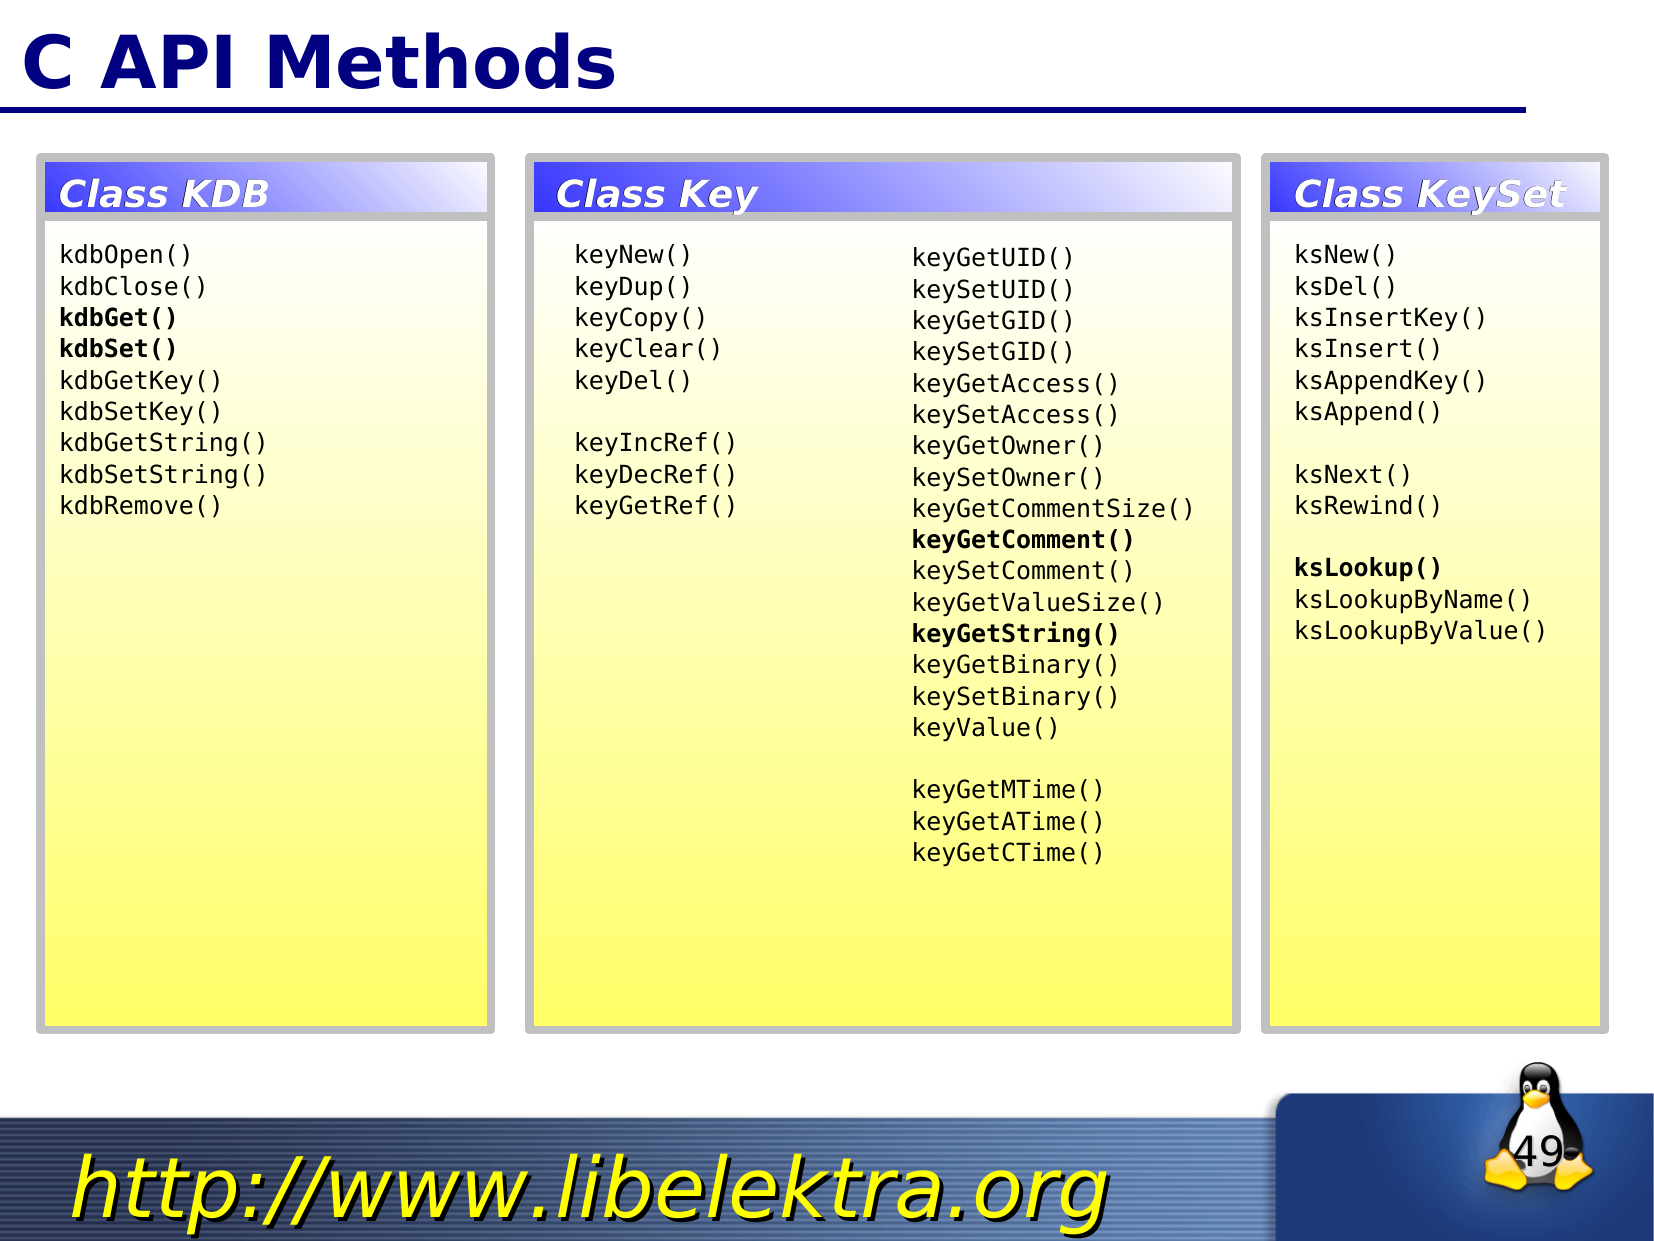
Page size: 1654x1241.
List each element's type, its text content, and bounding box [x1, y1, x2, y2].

text_box keyNew() keyDup() keyCopy() keyClear() keyDel() keyIncRef() keyDecRef() keyGetRef() [544, 238, 768, 1030]
text_box keyGetUID() keySetUID() keyGetGID() keySetGID() keyGetAccess() keySetAccess() keyGetOwner() keySetOwner() keyGetCommentSize() keyGetComment() keySetComment() keyGetValueSize() keyGetString() keyGetBinary() keySetBinary() keyValue() keyGetMTime() keyGetATime() keyGetCTime() [905, 238, 1203, 871]
text_box Class KeySet [1294, 169, 1595, 237]
picture [0, 1061, 1654, 1241]
text_box kdbOpen() kdbClose() kdbGet() kdbSet() kdbGetKey() kdbSetKey() kdbGetString() kdbSetString() kdbRemove() [58, 238, 481, 968]
text_box Class Key [555, 169, 857, 237]
text_box ksNew() ksDel() ksInsertKey() ksInsert() ksAppendKey() ksAppend() ksNext() ksRewind() ksLookup() ksLookupByName() ksLookupByValue() [1293, 238, 1549, 675]
text_box [40, 157, 492, 1030]
text_box Class KDB [59, 169, 360, 237]
text_box [1265, 157, 1605, 1030]
text_box C API Methods [21, 14, 1611, 110]
text_box [529, 157, 1237, 1030]
text_box 50 [1312, 1122, 1566, 1178]
